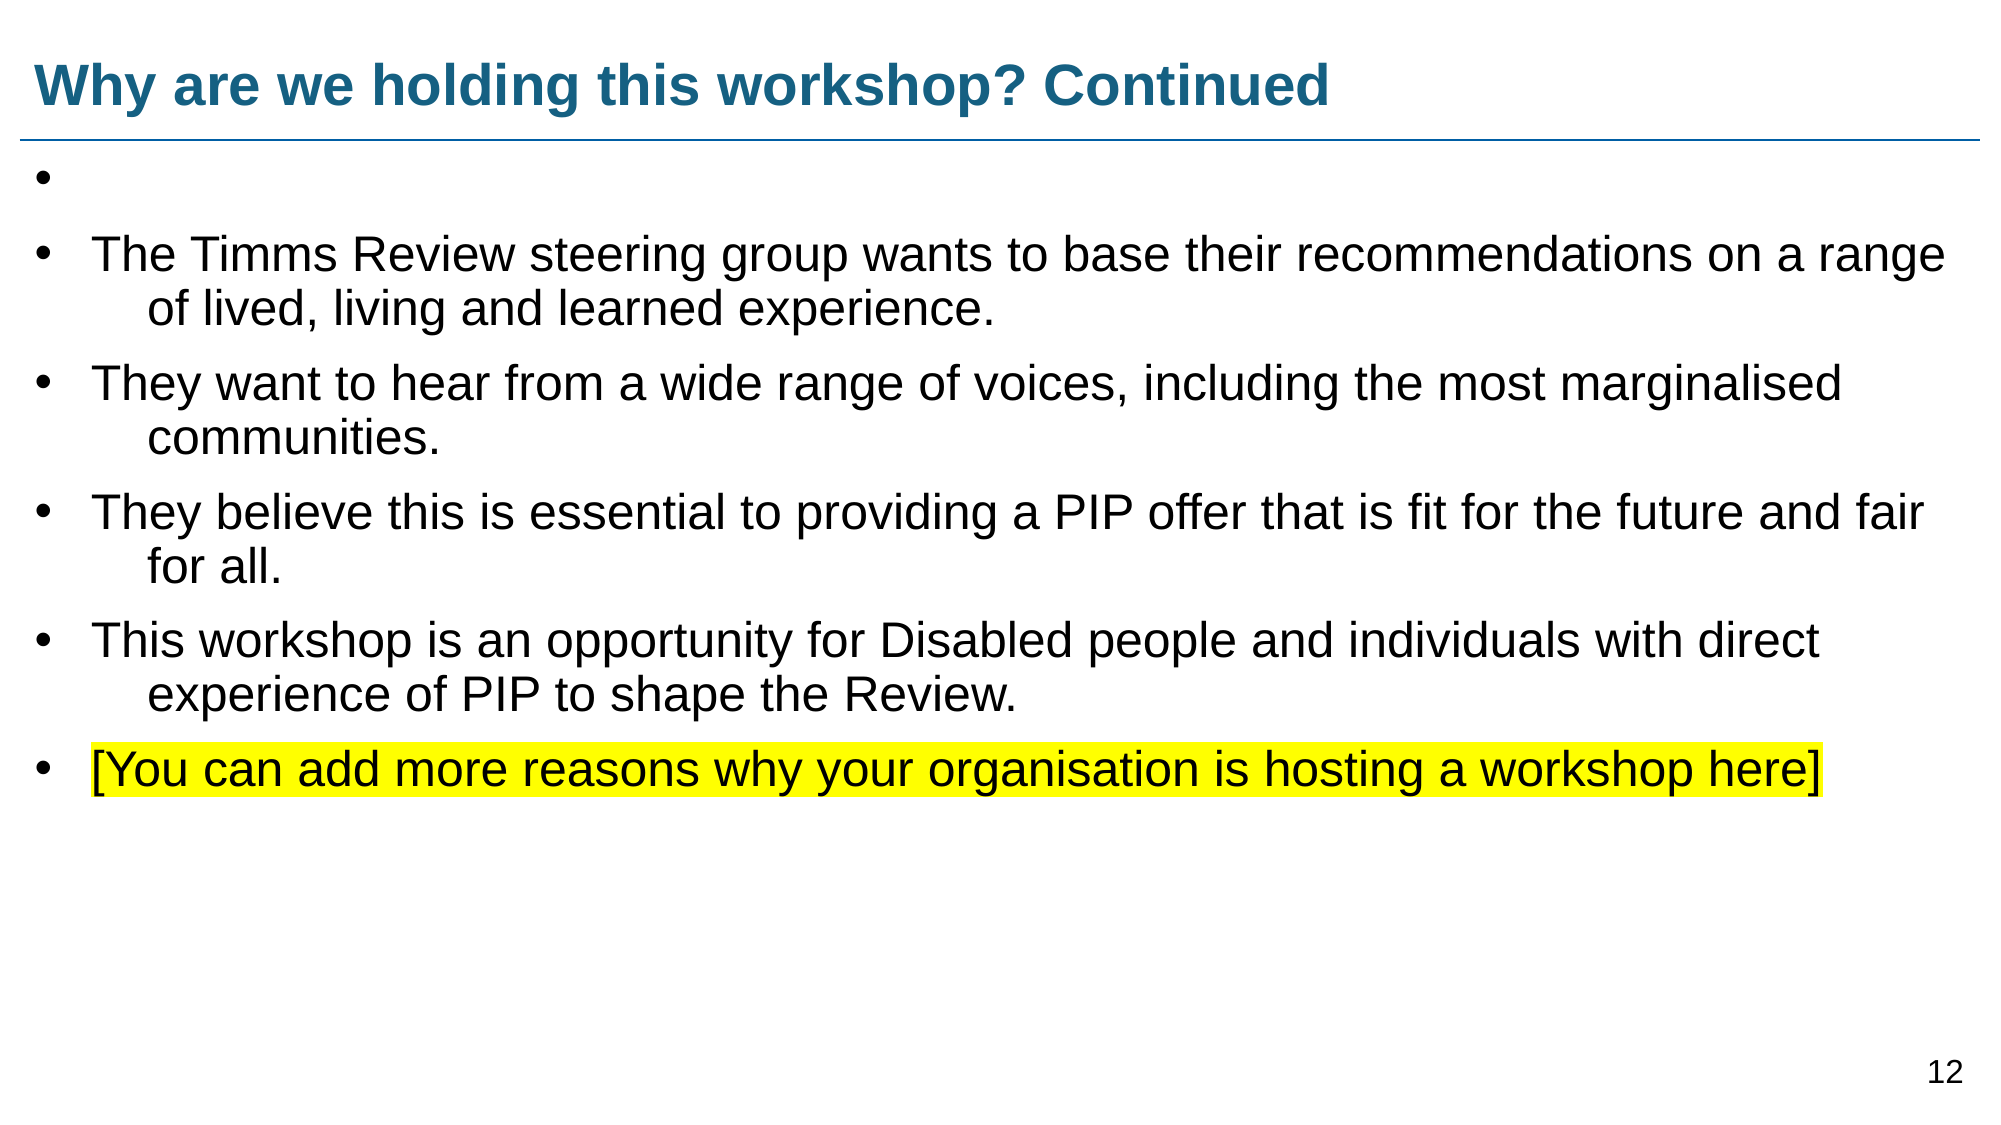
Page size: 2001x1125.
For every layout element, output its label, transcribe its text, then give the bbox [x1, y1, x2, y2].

text_box [1911, 1042, 1983, 1103]
title Why are we holding this workshop? Continued [19, 47, 1981, 140]
list The Timms Review steering group wants to base their recommendations on a range of lived, living and learned experience. They want to hear from a wide range of voices, including the most marginalised communities. They believe this is essential to providing a PIP offer that is fit for the future and fair for all. This workshop is an opportunity for Disabled people and individuals with direct experience of PIP to shape the Review. [You can add more reasons why your organisation is hosting a workshop here] [19, 140, 1981, 1043]
